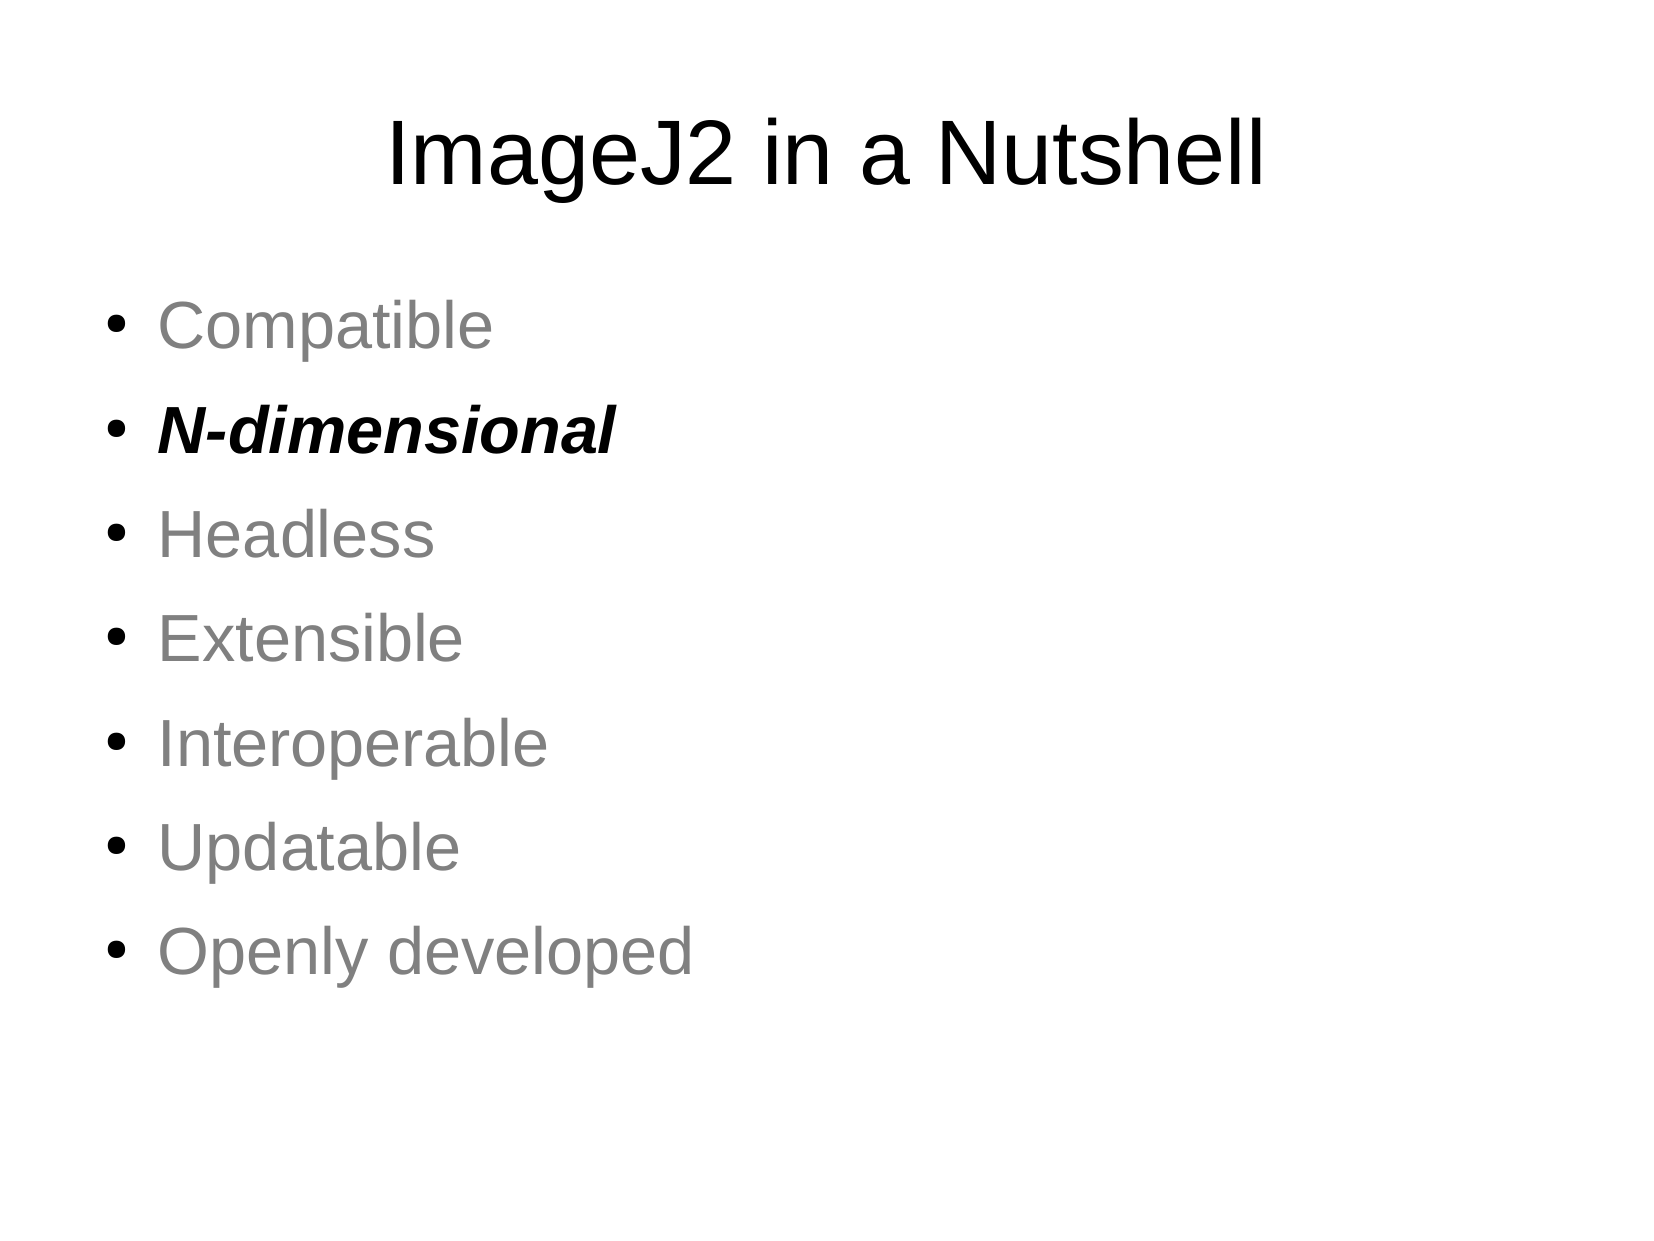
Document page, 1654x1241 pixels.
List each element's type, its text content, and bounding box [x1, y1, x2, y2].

title ImageJ2 in a Nutshell [82, 49, 1571, 257]
list Compatible N-dimensional Headless Extensible Interoperable Updatable Openly developed [86, 288, 1576, 1108]
